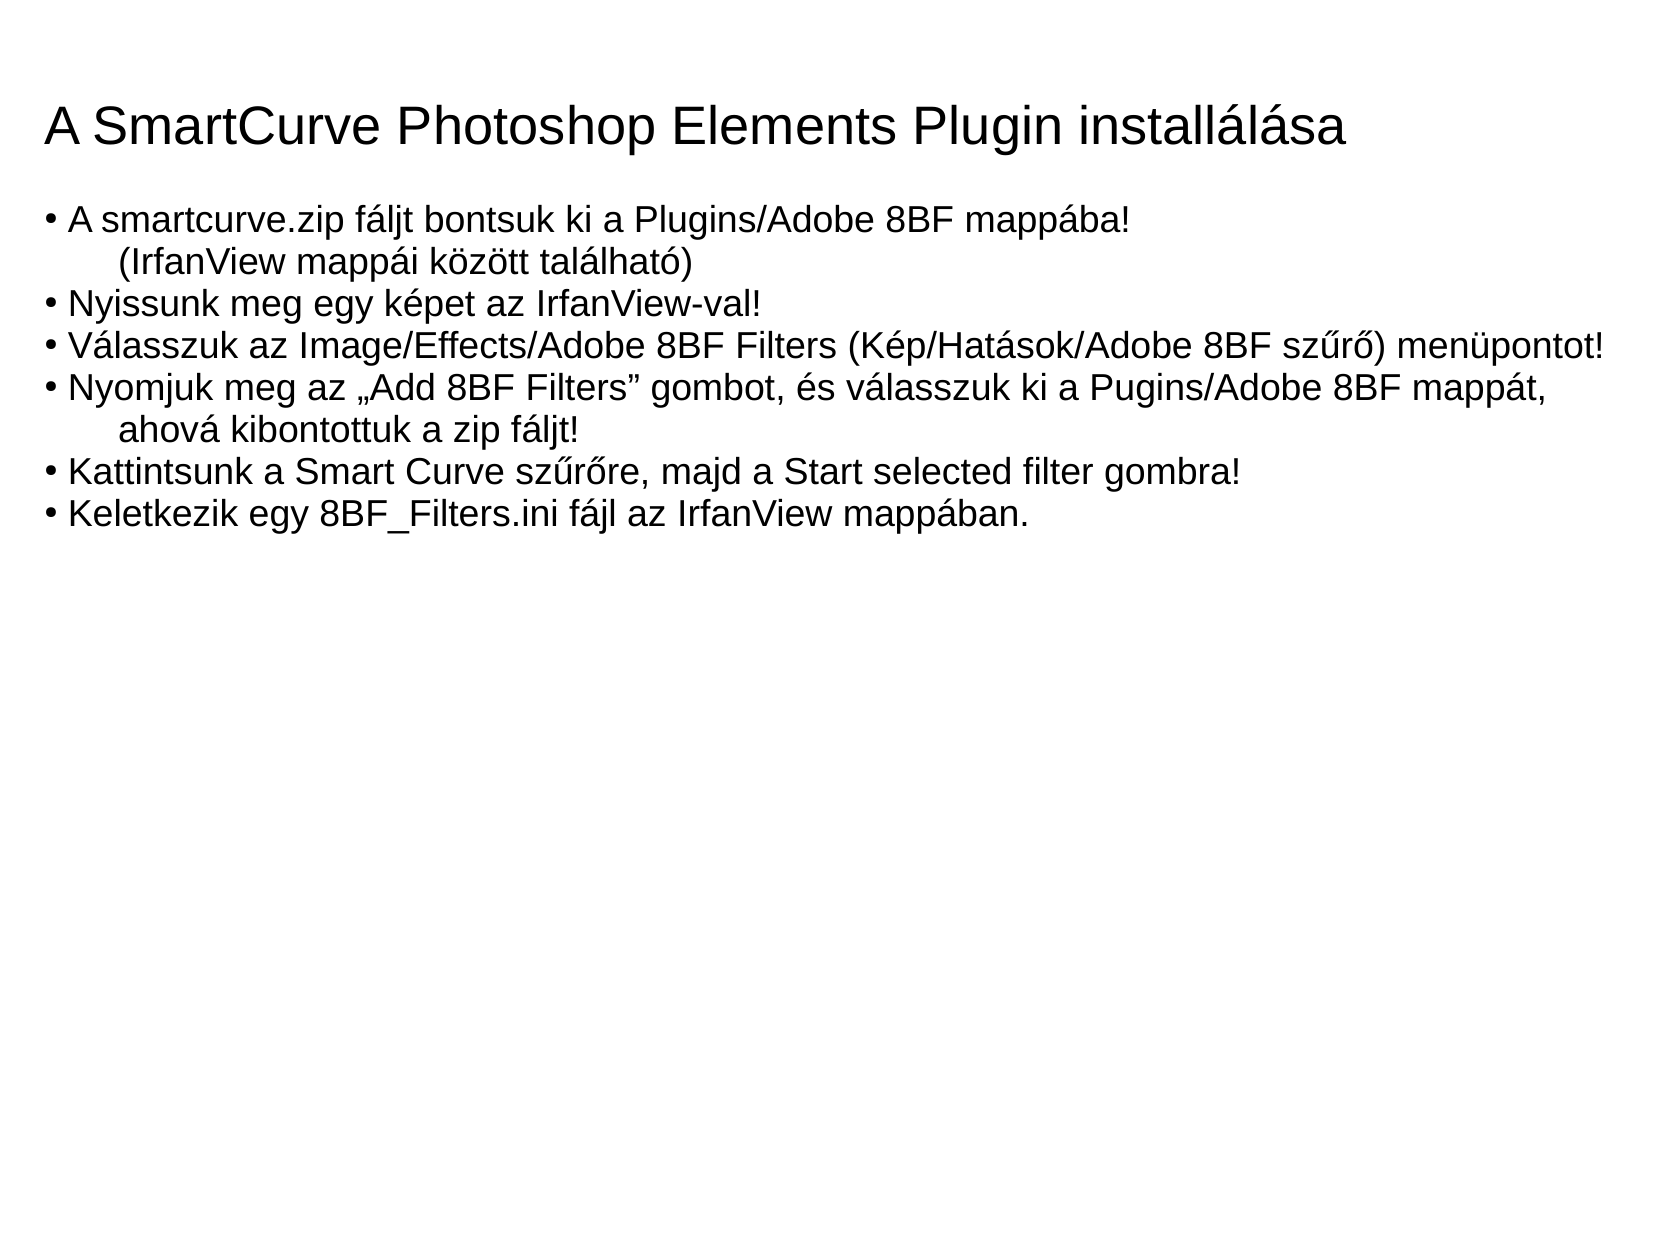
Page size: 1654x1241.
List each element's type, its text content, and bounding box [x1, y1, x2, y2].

text_box A SmartCurve Photoshop Elements Plugin installálása A smartcurve.zip fáljt bontsuk ki a Plugins/Adobe 8BF mappába! (IrfanView mappái között található) Nyissunk meg egy képet az IrfanView-val! Válasszuk az Image/Effects/Adobe 8BF Filters (Kép/Hatások/Adobe 8BF szűrő) menüpontot! Nyomjuk meg az „Add 8BF Filters” gombot, és válasszuk ki a Pugins/Adobe 8BF mappát, ahová kibontottuk a zip fáljt! Kattintsunk a Smart Curve szűrőre, majd a Start selected filter gombra! Keletkezik egy 8BF_Filters.ini fájl az IrfanView mappában. [29, 88, 1620, 543]
